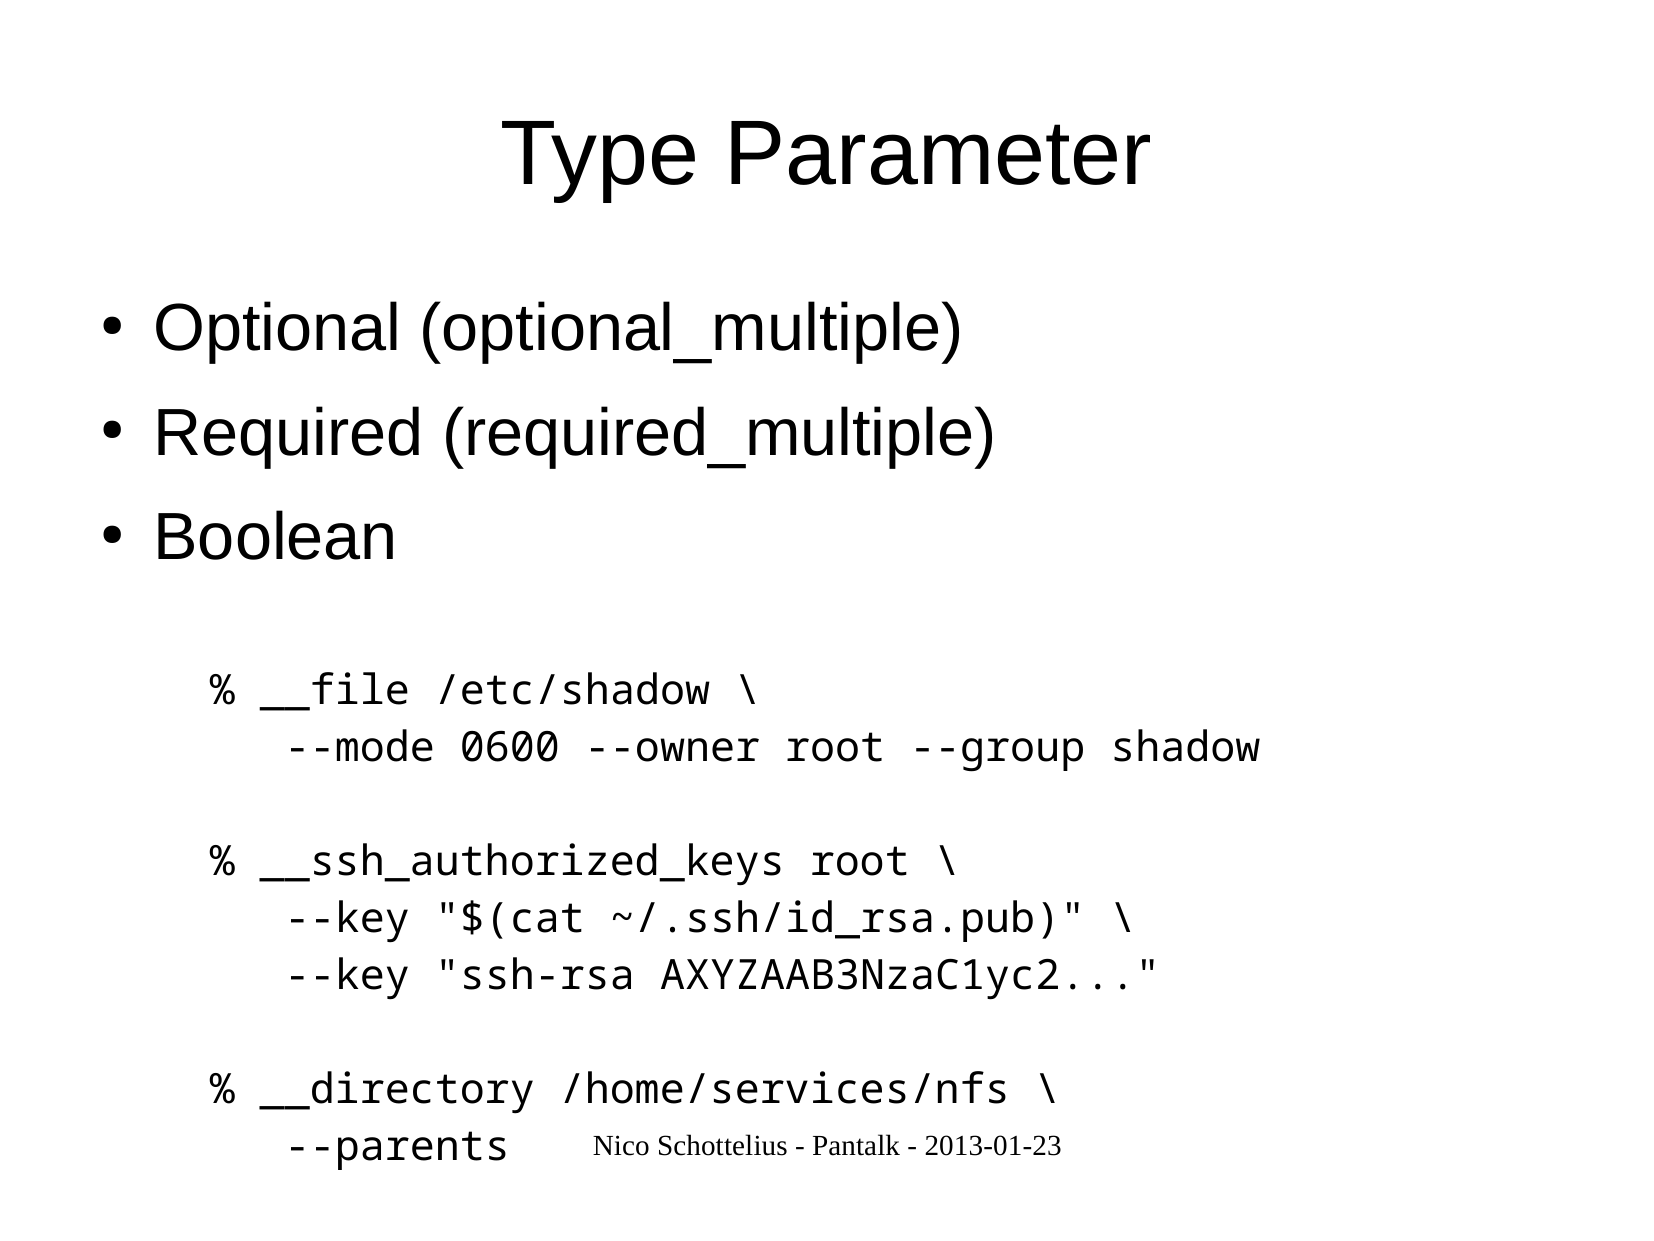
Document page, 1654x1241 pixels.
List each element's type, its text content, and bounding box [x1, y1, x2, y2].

list Optional (optional_multiple) Required (required_multiple) Boolean [82, 290, 1538, 631]
text_box % __file /etc/shadow \ --mode 0600 --owner root --group shadow % __ssh_authorized_keys root \ --key "$(cat ~/.ssh/id_rsa.pub)" \ --key "ssh-rsa AXYZAAB3NzaC1yc2..." % __directory /home/services/nfs \ --parents [195, 652, 1471, 1141]
title Type Parameter [82, 49, 1571, 257]
